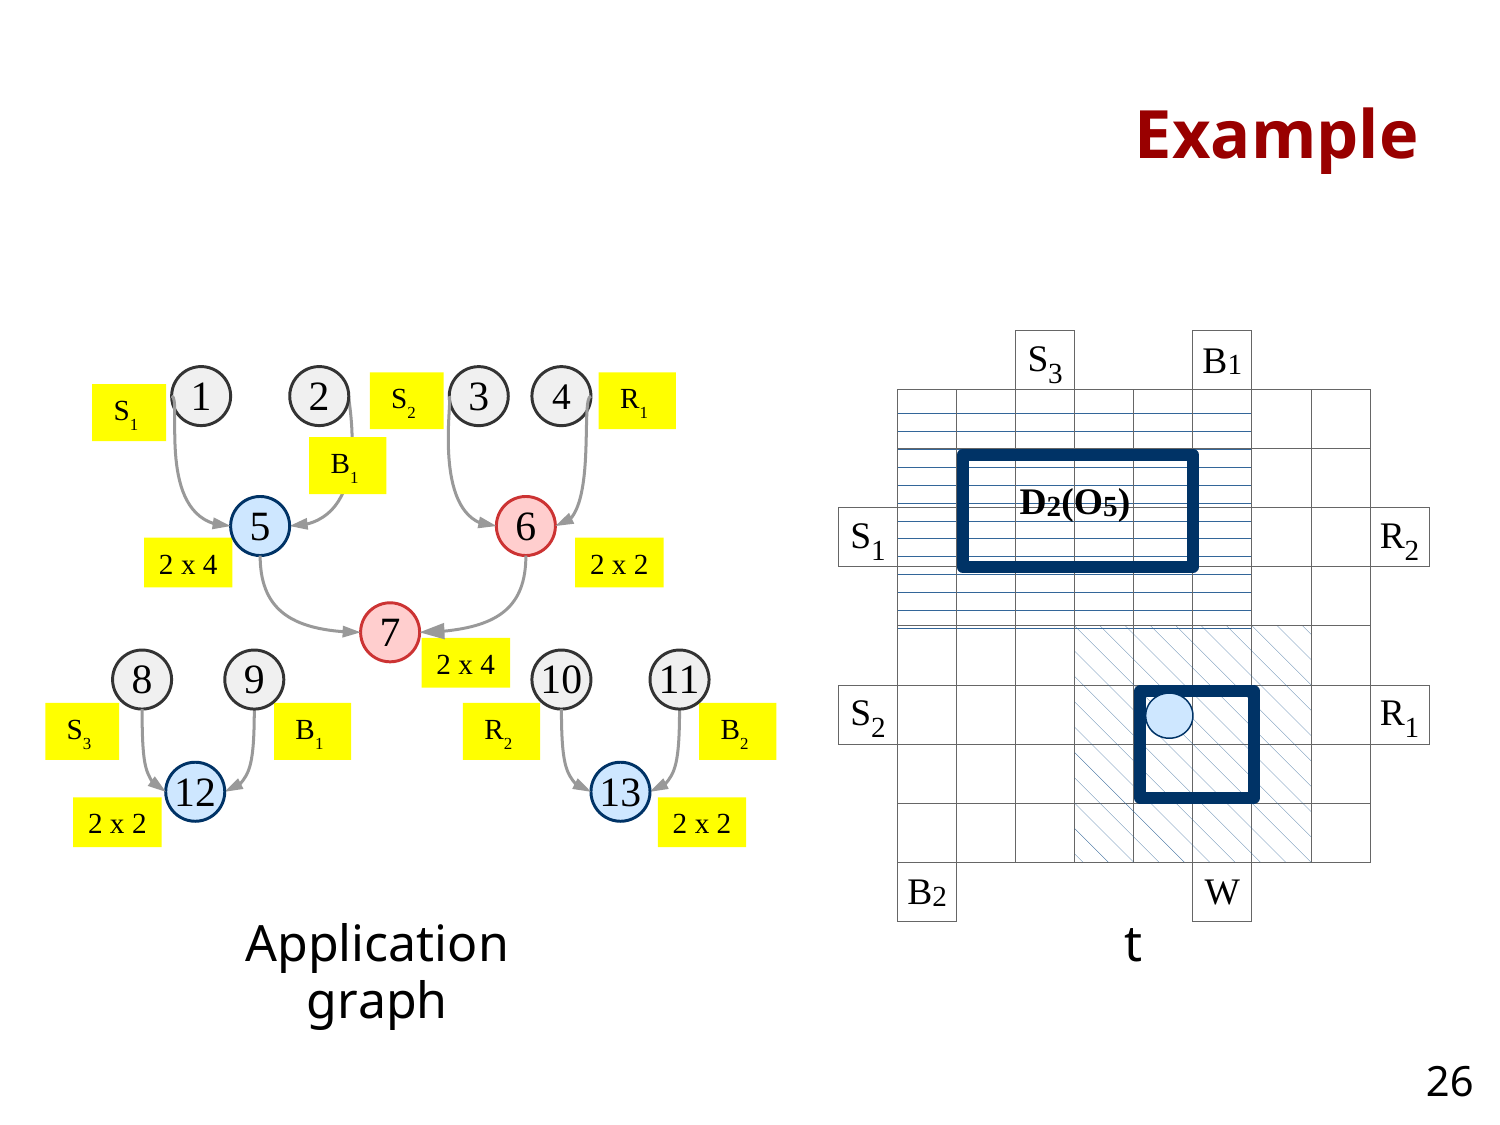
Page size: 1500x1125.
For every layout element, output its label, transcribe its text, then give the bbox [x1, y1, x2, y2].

text_box [898, 449, 956, 507]
text_box 2 x 2 [575, 537, 664, 588]
text_box [898, 626, 956, 633]
text_box [969, 461, 1015, 507]
text_box D2(O5) [981, 472, 1169, 554]
text_box S1 [838, 507, 898, 567]
text_box R2 [1370, 507, 1430, 567]
text_box [1016, 461, 1074, 472]
text_box S3 [1015, 330, 1075, 390]
text_box B1 [274, 702, 352, 760]
text_box 4 [531, 366, 591, 426]
text_box 13 [590, 762, 651, 822]
text_box t [912, 907, 1355, 981]
text_box 5 [230, 496, 290, 556]
text_box S2 [369, 372, 444, 430]
text_box [1016, 567, 1312, 863]
text_box B1 [309, 437, 387, 495]
text_box 9 [224, 650, 284, 710]
text_box 6 [496, 496, 556, 556]
text_box [898, 508, 956, 566]
text_box S3 [45, 702, 120, 760]
text_box [1016, 395, 1074, 448]
text_box [1075, 461, 1133, 472]
text_box B1 [1192, 330, 1252, 390]
text_box S1 [92, 384, 167, 442]
text_box W [1192, 863, 1252, 907]
text_box [1197, 449, 1251, 507]
text_box R1 [598, 372, 676, 430]
text_box Application graph [156, 907, 599, 981]
text_box [1016, 554, 1074, 561]
text_box [969, 508, 1015, 561]
text_box [898, 567, 956, 625]
text_box S2 [838, 685, 898, 745]
text_box R2 [462, 702, 541, 760]
text_box [957, 626, 1015, 633]
text_box 11 [650, 650, 710, 710]
text_box [1075, 395, 1133, 448]
text_box [898, 395, 956, 448]
text_box B2 [699, 702, 777, 760]
text_box [1193, 395, 1251, 448]
text_box [1134, 508, 1187, 561]
text_box 2 x 4 [421, 637, 511, 688]
text_box 2 [289, 366, 349, 426]
text_box [1199, 508, 1251, 566]
text_box B2 [897, 862, 957, 922]
text_box R1 [1370, 685, 1430, 745]
text_box 7 [360, 602, 420, 662]
text_box 2 x 2 [73, 797, 162, 848]
text_box 3 [449, 366, 509, 426]
text_box [957, 395, 1015, 448]
title Example [75, 44, 1419, 227]
text_box [957, 571, 1015, 625]
text_box 2 x 2 [657, 797, 747, 848]
text_box 10 [531, 650, 591, 709]
text_box 8 [112, 650, 172, 709]
text_box [1134, 461, 1187, 507]
text_box 2 x 4 [144, 537, 233, 588]
text_box 1 [171, 366, 231, 426]
text_box [1075, 554, 1133, 561]
text_box 12 [165, 762, 225, 822]
text_box [1134, 395, 1192, 448]
